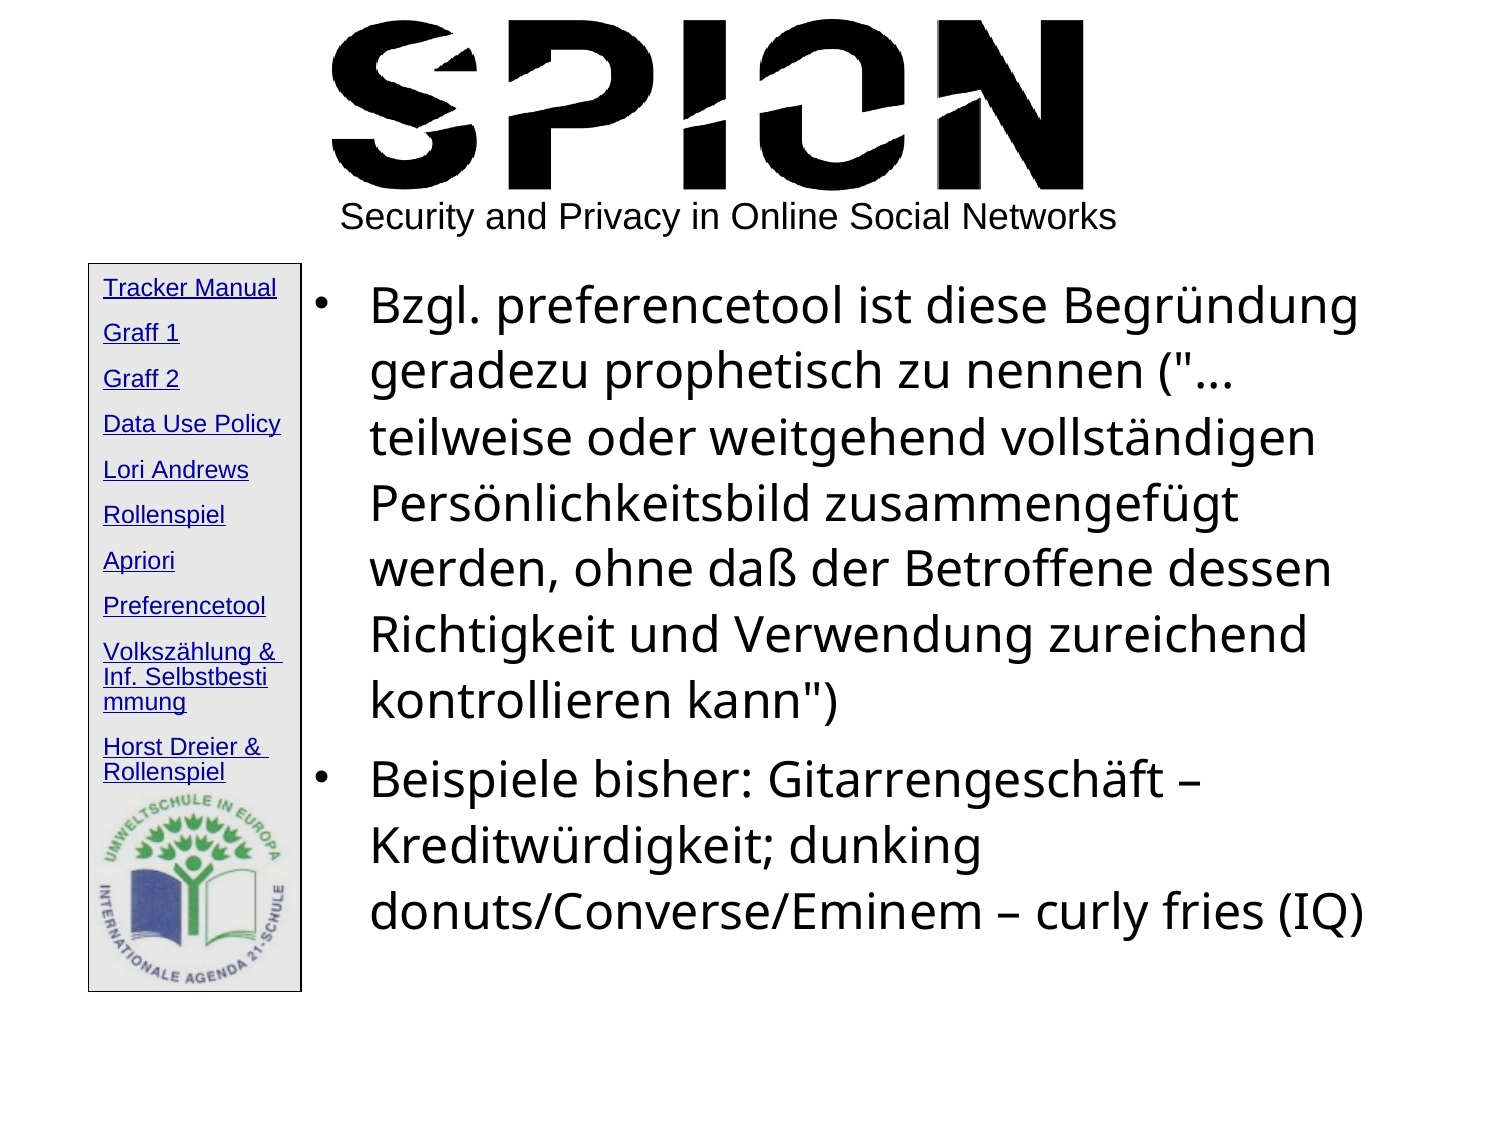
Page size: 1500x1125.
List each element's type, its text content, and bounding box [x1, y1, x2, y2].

list Bzgl. preferencetool ist diese Begründung geradezu prophetisch zu nennen ("... teilweise oder weitgehend vollständigen Persönlichkeitsbild zusammengefügt werden, ohne daß der Betroffene dessen Richtigkeit und Verwendung zureichend kontrollieren kann") Beispiele bisher: Gitarrengeschäft – Kreditwürdigkeit; dunking donuts/Converse/Eminem – curly fries (IQ) [312, 267, 1411, 1026]
picture [88, 992, 293, 996]
picture [324, 0, 1093, 208]
